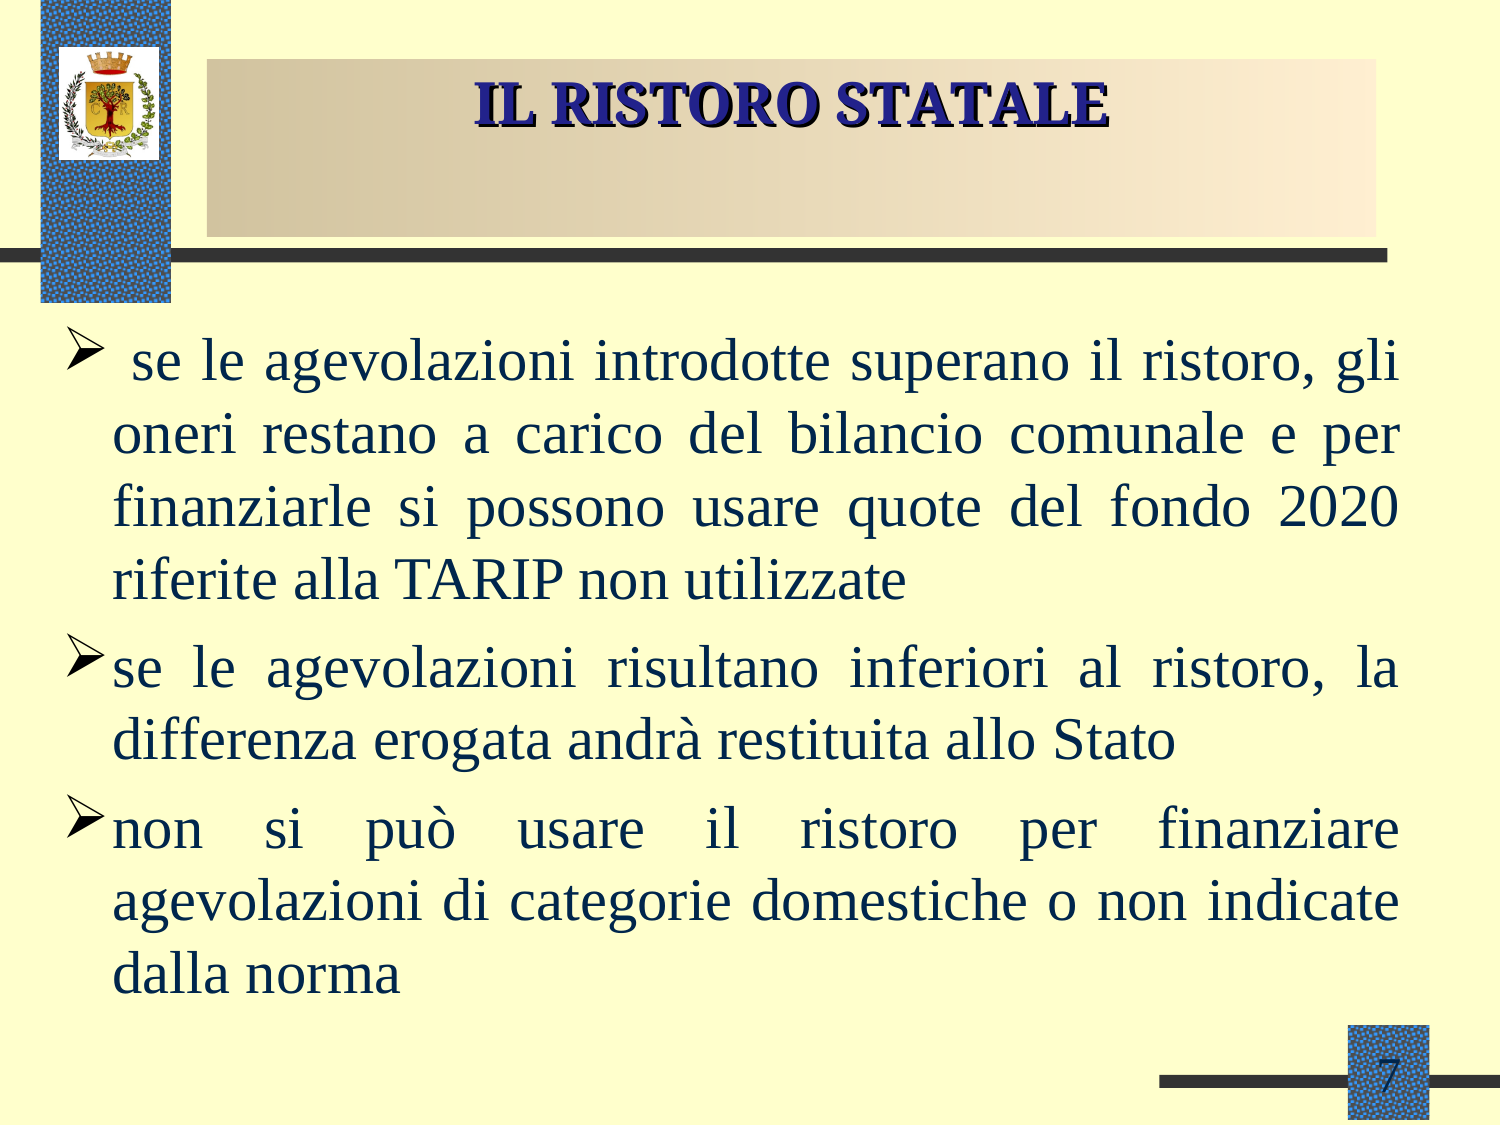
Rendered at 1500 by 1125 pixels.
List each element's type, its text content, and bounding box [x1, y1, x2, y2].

list se le agevolazioni introdotte superano il ristoro, gli oneri restano a carico del bilancio comunale e per finanziarle si possono usare quote del fondo 2020 riferite alla TARIP non utilizzate se le agevolazioni risultano inferiori al ristoro, la differenza erogata andrà restituita allo Stato non si può usare il ristoro per finanziare agevolazioni di categorie domestiche o non indicate dalla norma [47, 312, 1418, 1016]
picture [40, 0, 171, 303]
text_box <numero> [1347, 1025, 1430, 1120]
text_box IL RISTORO STATALE [206, 59, 1377, 237]
